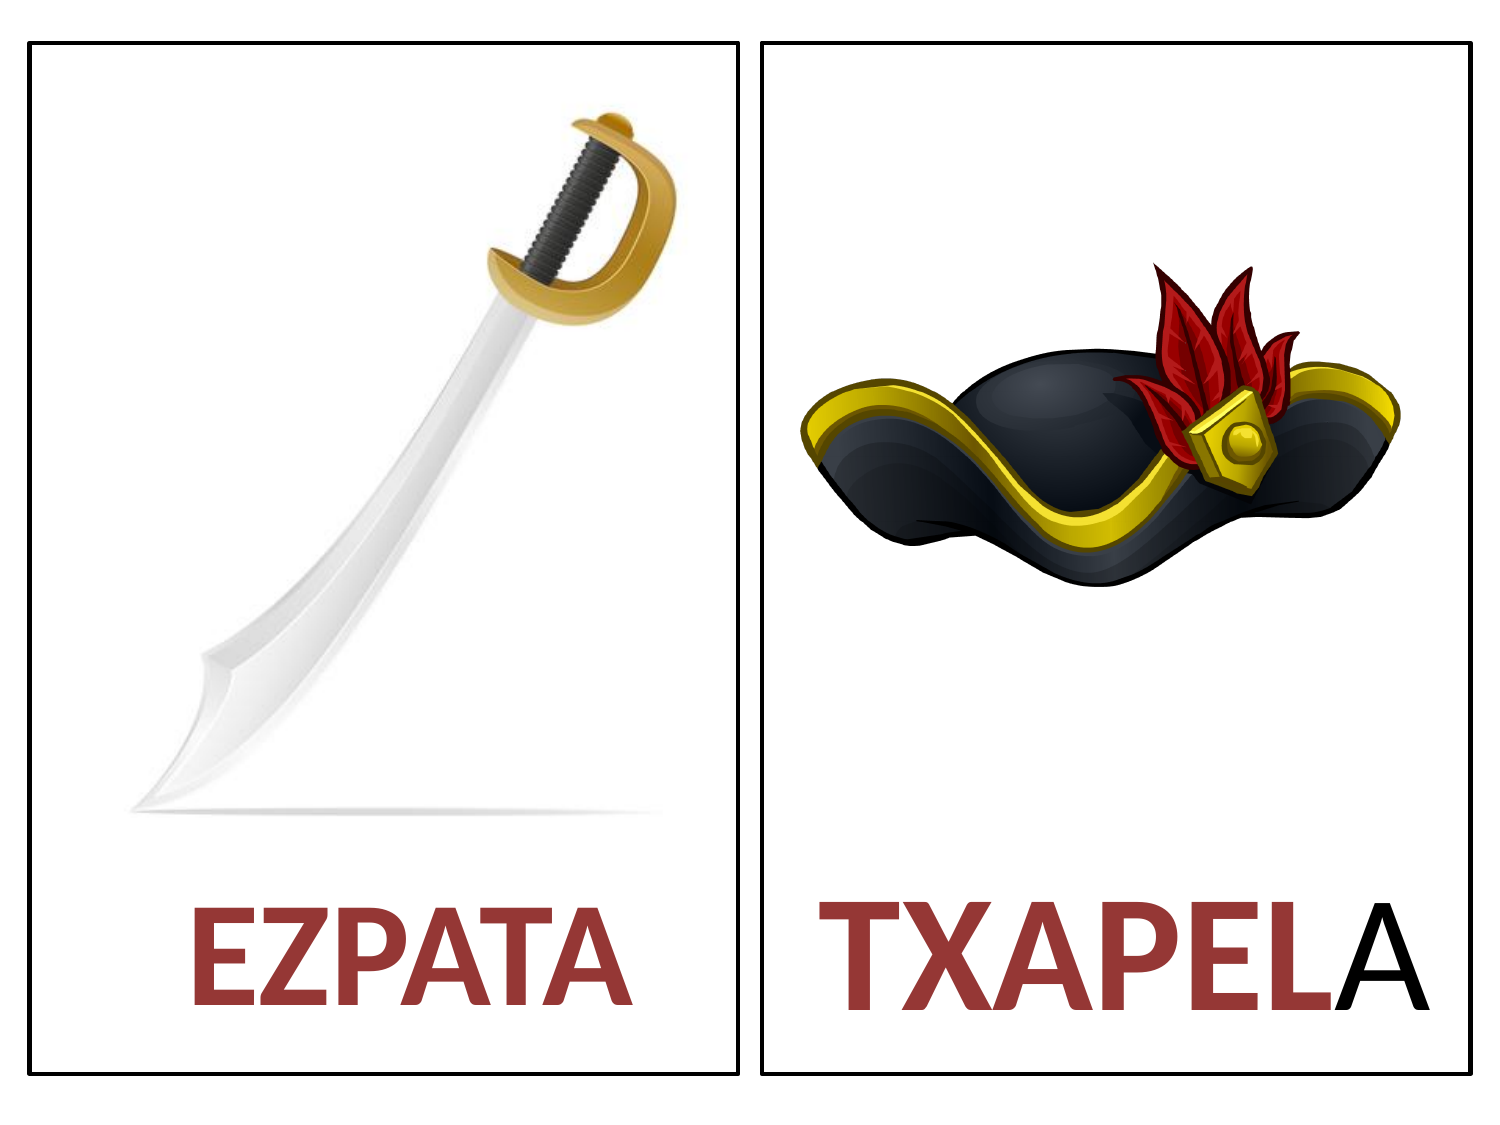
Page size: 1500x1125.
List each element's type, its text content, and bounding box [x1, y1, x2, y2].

picture [112, 79, 708, 846]
text_box EZPATA [171, 847, 648, 1043]
picture [800, 262, 1401, 587]
text_box TXAPELA [803, 836, 1446, 1052]
